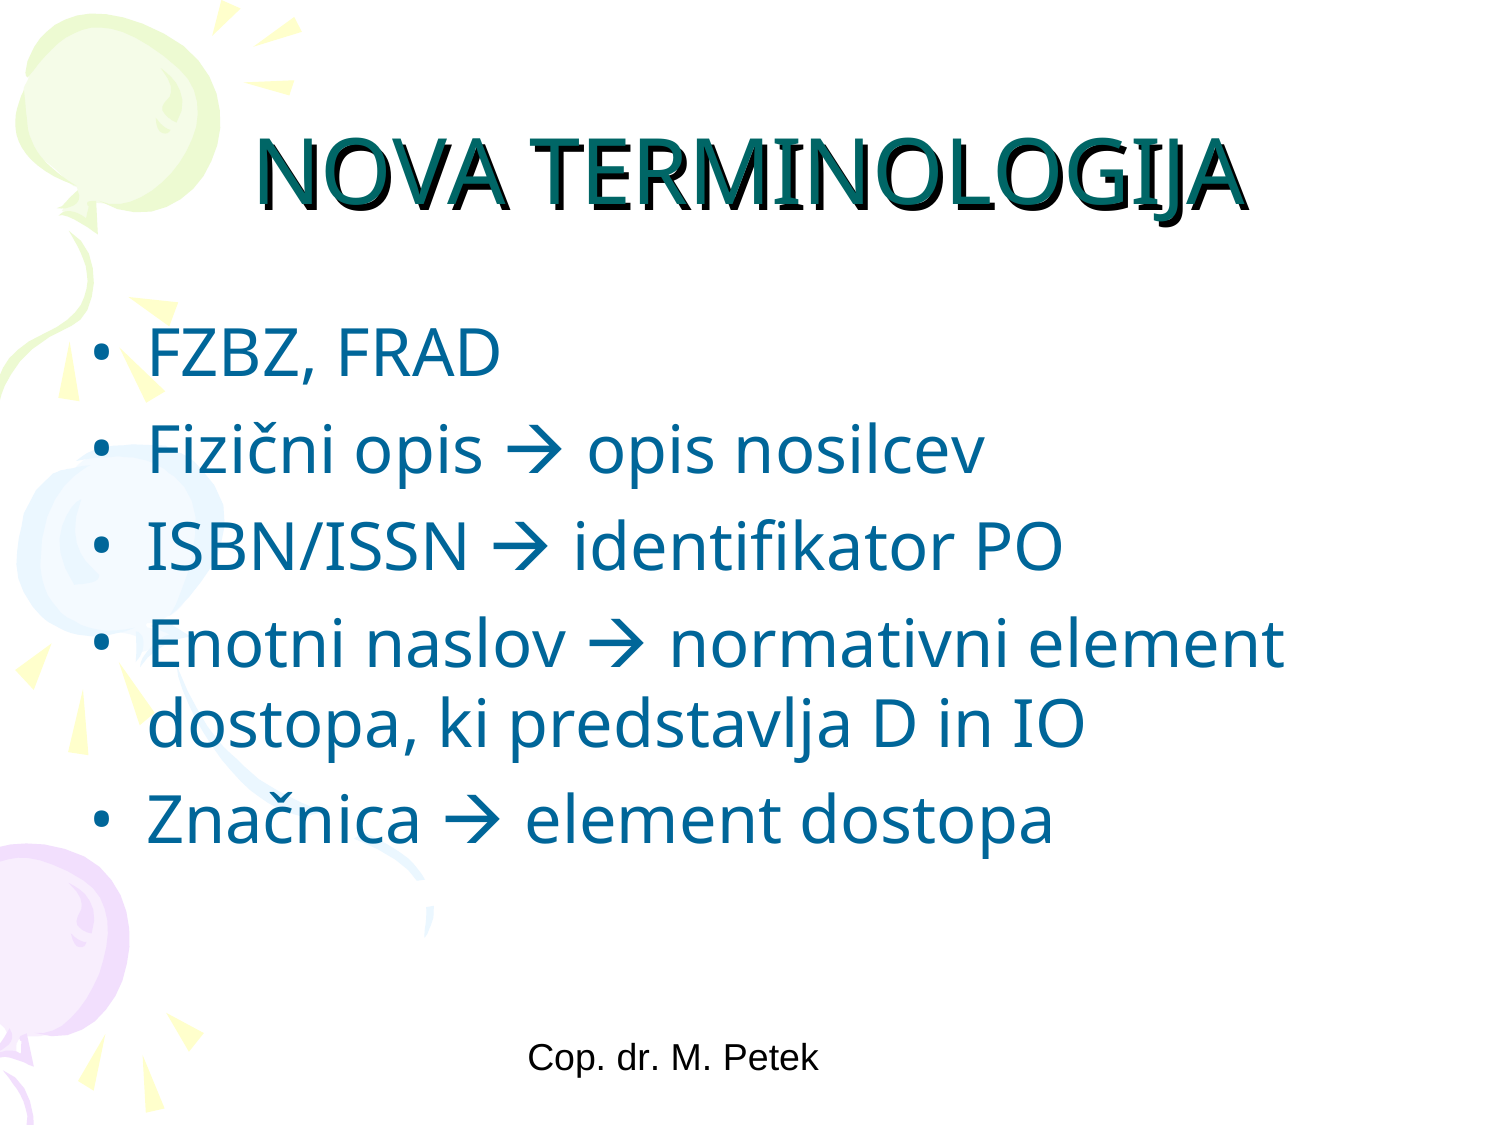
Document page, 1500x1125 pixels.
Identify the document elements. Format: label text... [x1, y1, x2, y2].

list FZBZ, FRAD Fizični opis  opis nosilcev ISBN/ISSN  identifikator PO Enotni naslov  normativni element dostopa, ki predstavlja D in IO Značnica  element dostopa [75, 302, 1426, 994]
title NOVA TERMINOLOGIJA [72, 16, 1426, 233]
